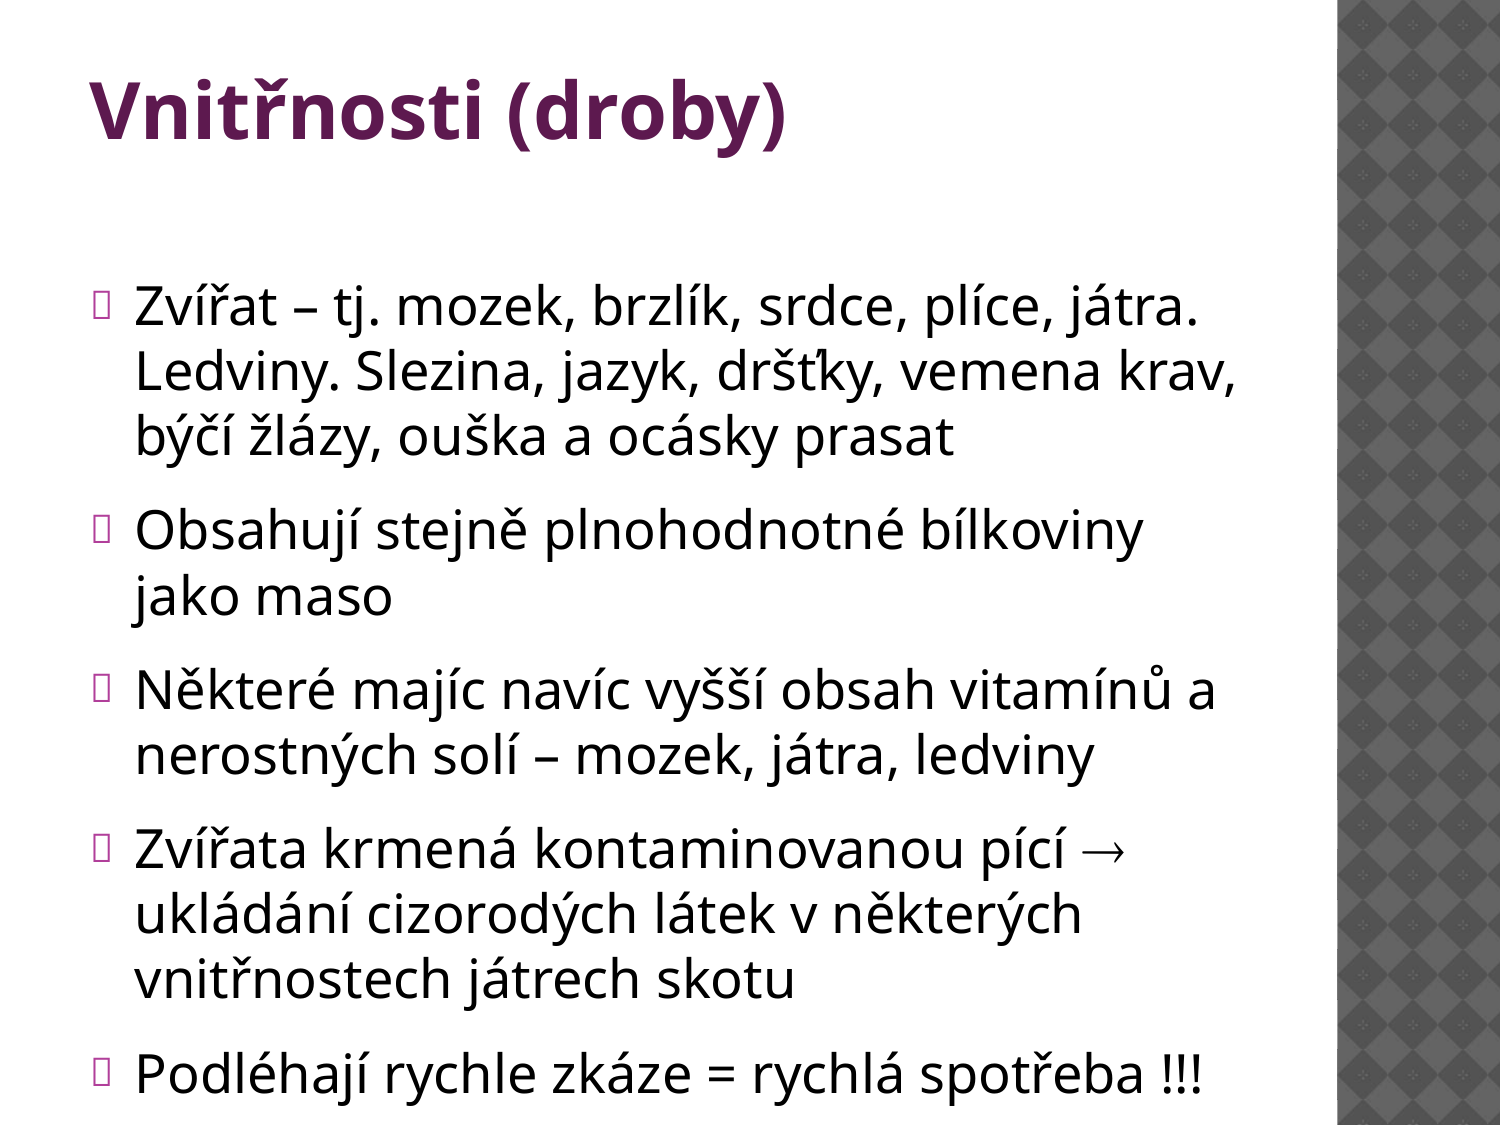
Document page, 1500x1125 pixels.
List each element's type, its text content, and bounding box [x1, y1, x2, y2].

picture [1337, 0, 1500, 1125]
list Zvířat – tj. mozek, brzlík, srdce, plíce, játra. Ledviny. Slezina, jazyk, dršťky, vemena krav, býčí žlázy, ouška a ocásky prasat Obsahují stejně plnohodnotné bílkoviny jako maso Některé majíc navíc vyšší obsah vitamínů a nerostných solí – mozek, játra, ledviny Zvířata krmená kontaminovanou pící  ukládání cizorodých látek v některých vnitřnostech játrech skotu Podléhají rychle zkáze = rychlá spotřeba !!! [75, 264, 1263, 1059]
title Vnitřnosti (droby) [75, 52, 1263, 240]
